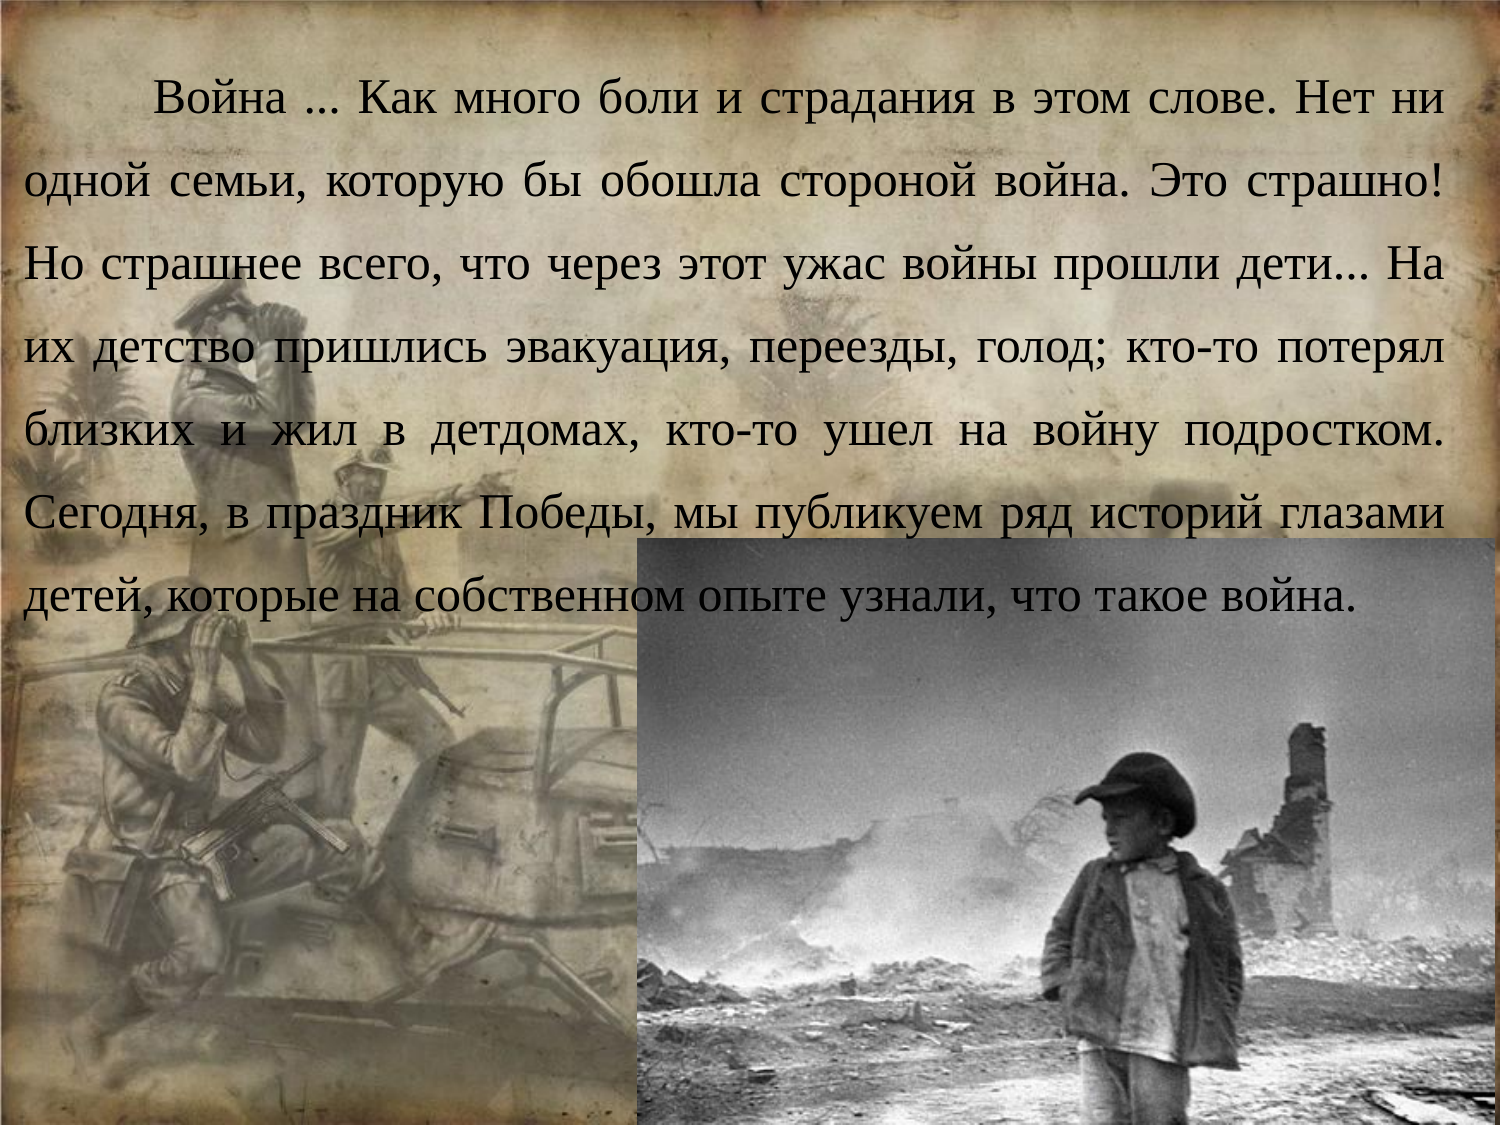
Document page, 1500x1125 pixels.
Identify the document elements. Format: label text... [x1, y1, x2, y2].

text_box Война ... Как много боли и страдания в этом слове. Нет ни одной семьи, которую бы обошла стороной война. Это страшно! Но страшнее всего, что через этот ужас войны прошли дети... На их детство пришлись эвакуация, переезды, голод; кто-то потерял близких и жил в детдомах, кто-то ушел на войну подростком. Сегодня, в праздник Победы, мы публикуем ряд историй глазами детей, которые на собственном опыте узнали, что такое война. [23, 41, 1446, 650]
subtitle [225, 650, 637, 925]
picture [0, 0, 1500, 1125]
